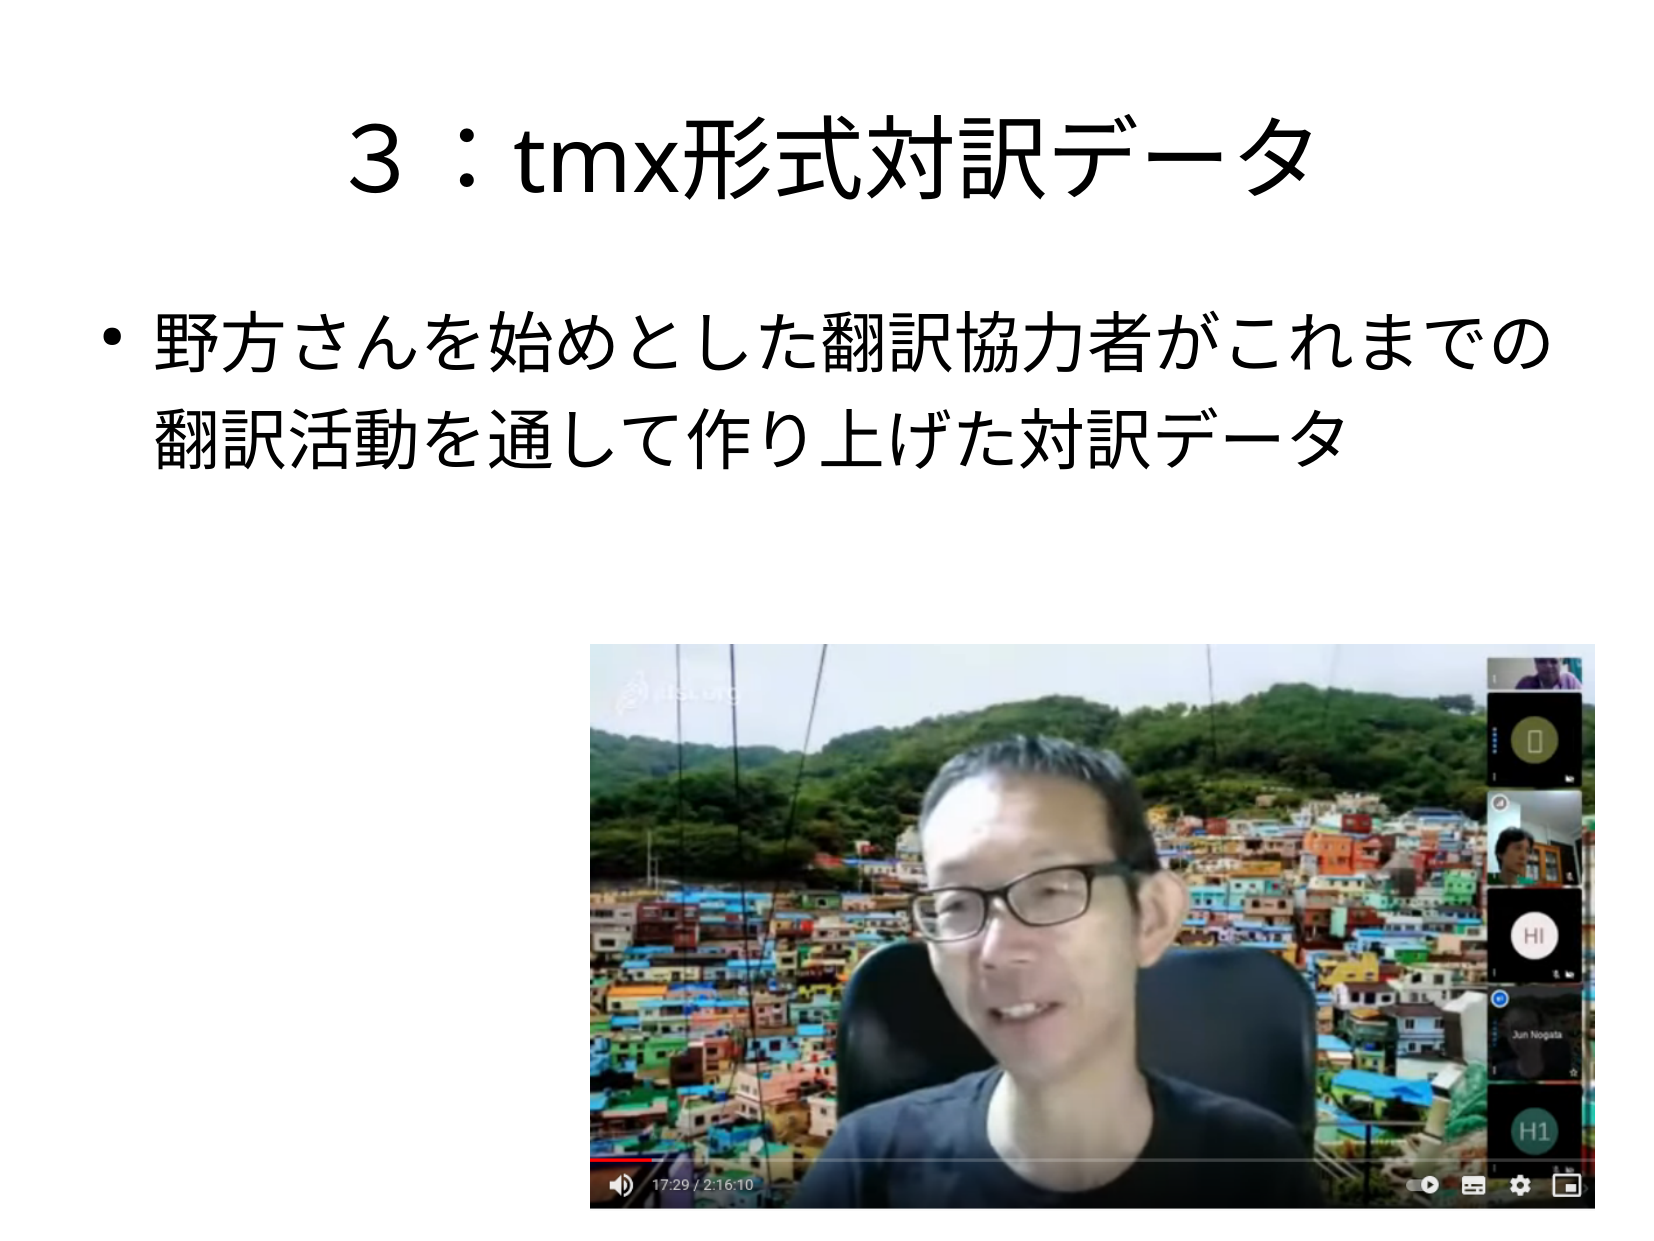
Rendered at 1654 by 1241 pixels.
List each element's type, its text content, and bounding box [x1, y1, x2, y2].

picture [590, 644, 1595, 1211]
title ３：tmx形式対訳データ [82, 49, 1571, 257]
list 野方さんを始めとした翻訳協力者がこれまでの翻訳活動を通して作り上げた対訳データ [82, 290, 1571, 1010]
